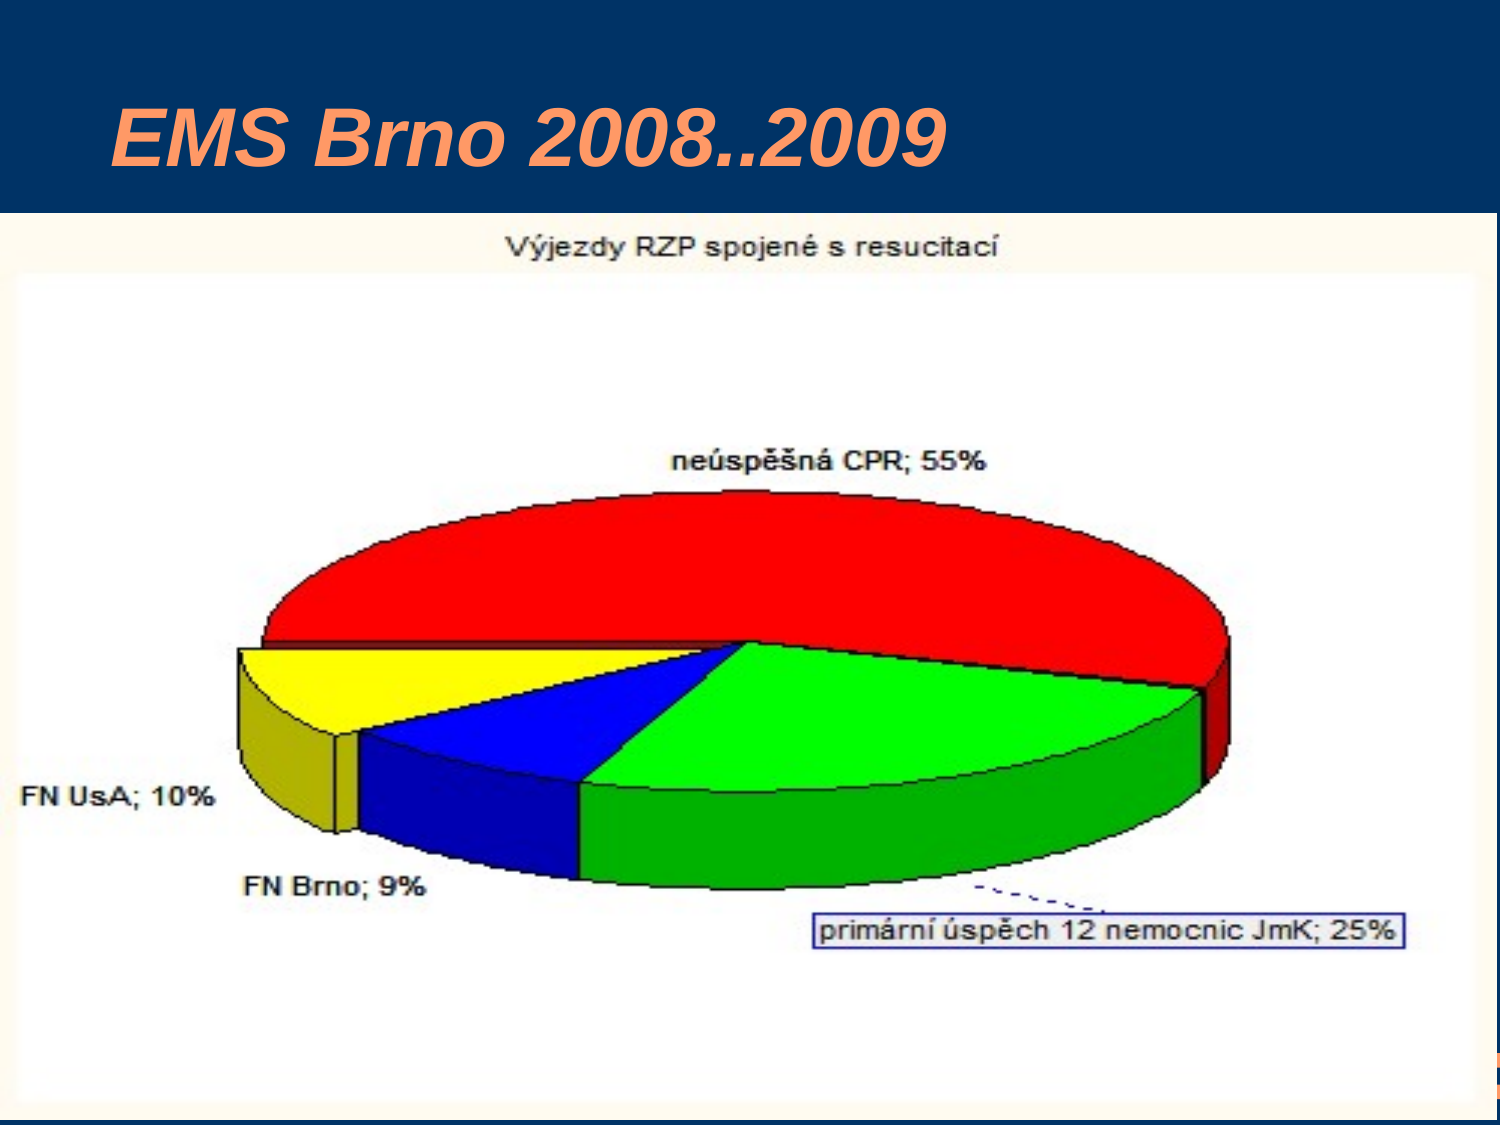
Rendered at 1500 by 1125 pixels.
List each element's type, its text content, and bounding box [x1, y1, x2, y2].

title EMS Brno 2008..2009 [110, 48, 1391, 213]
picture [0, 213, 1500, 1125]
